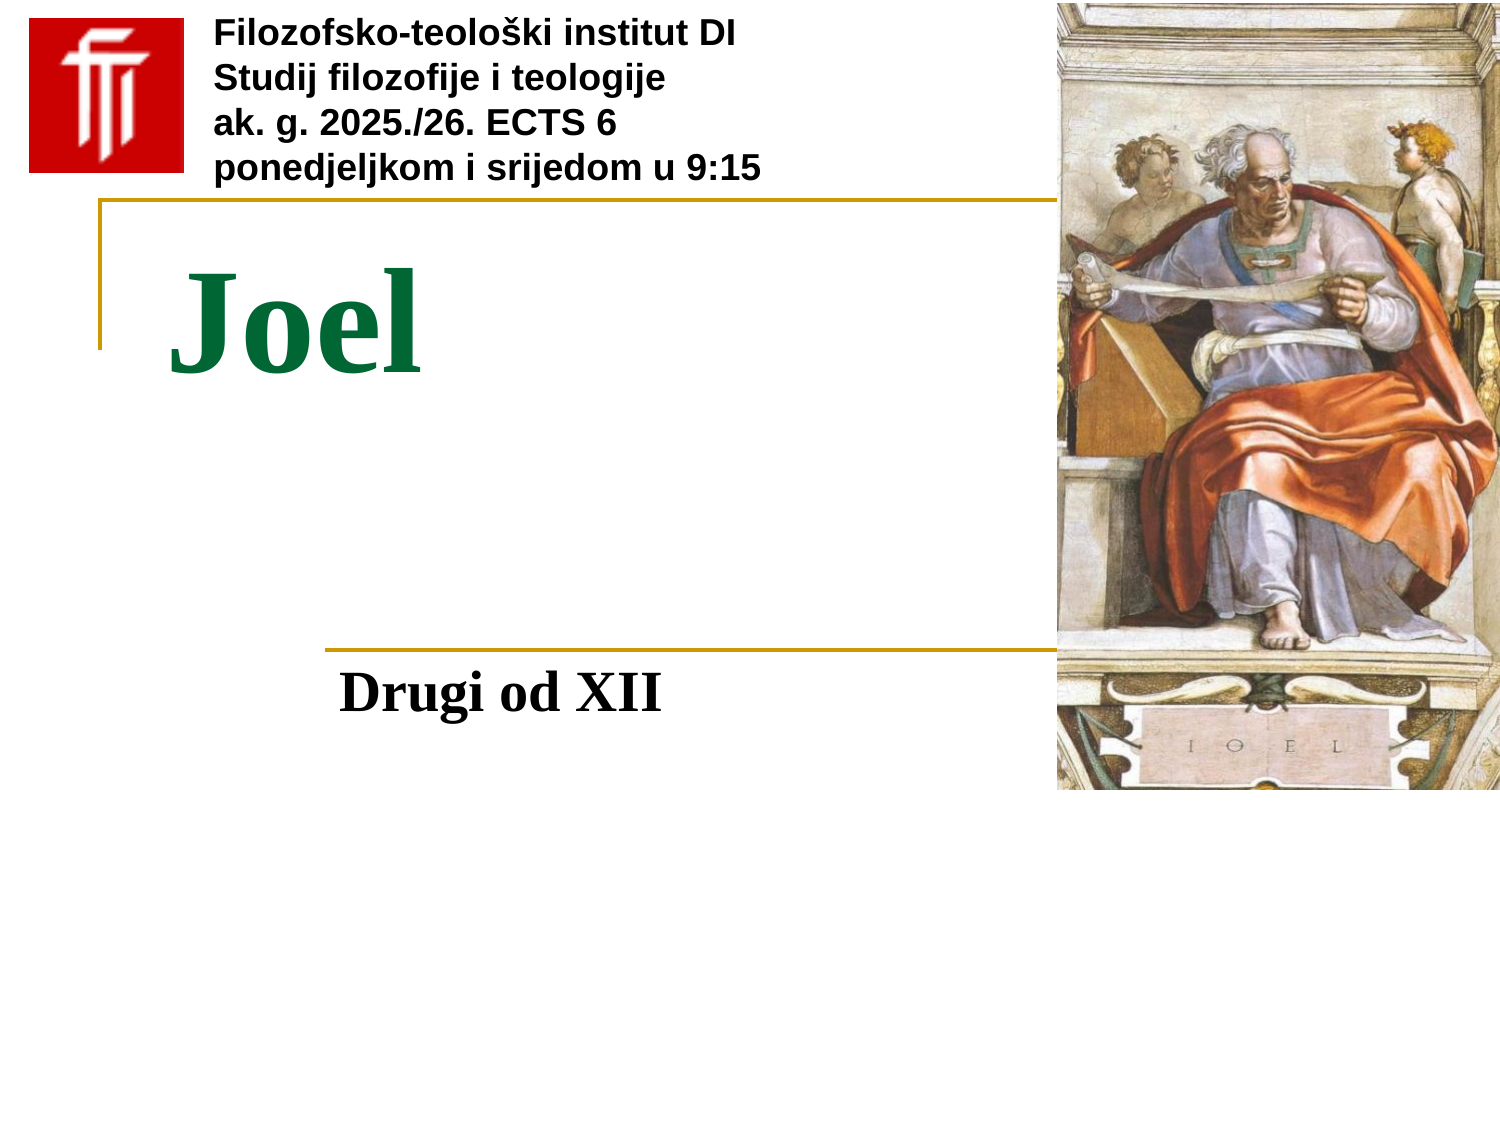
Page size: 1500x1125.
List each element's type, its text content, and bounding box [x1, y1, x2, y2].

picture [1057, 3, 1500, 790]
title Joel [149, 215, 1057, 622]
subtitle Drugi od XII [324, 645, 1400, 1012]
text_box Filozofsko-teološki institut DI Studij filozofije i teologije ak. g. 2025./26. ECTS 6 ponedjeljkom i srijedom u 9:15 [198, 0, 963, 196]
picture [29, 18, 184, 173]
